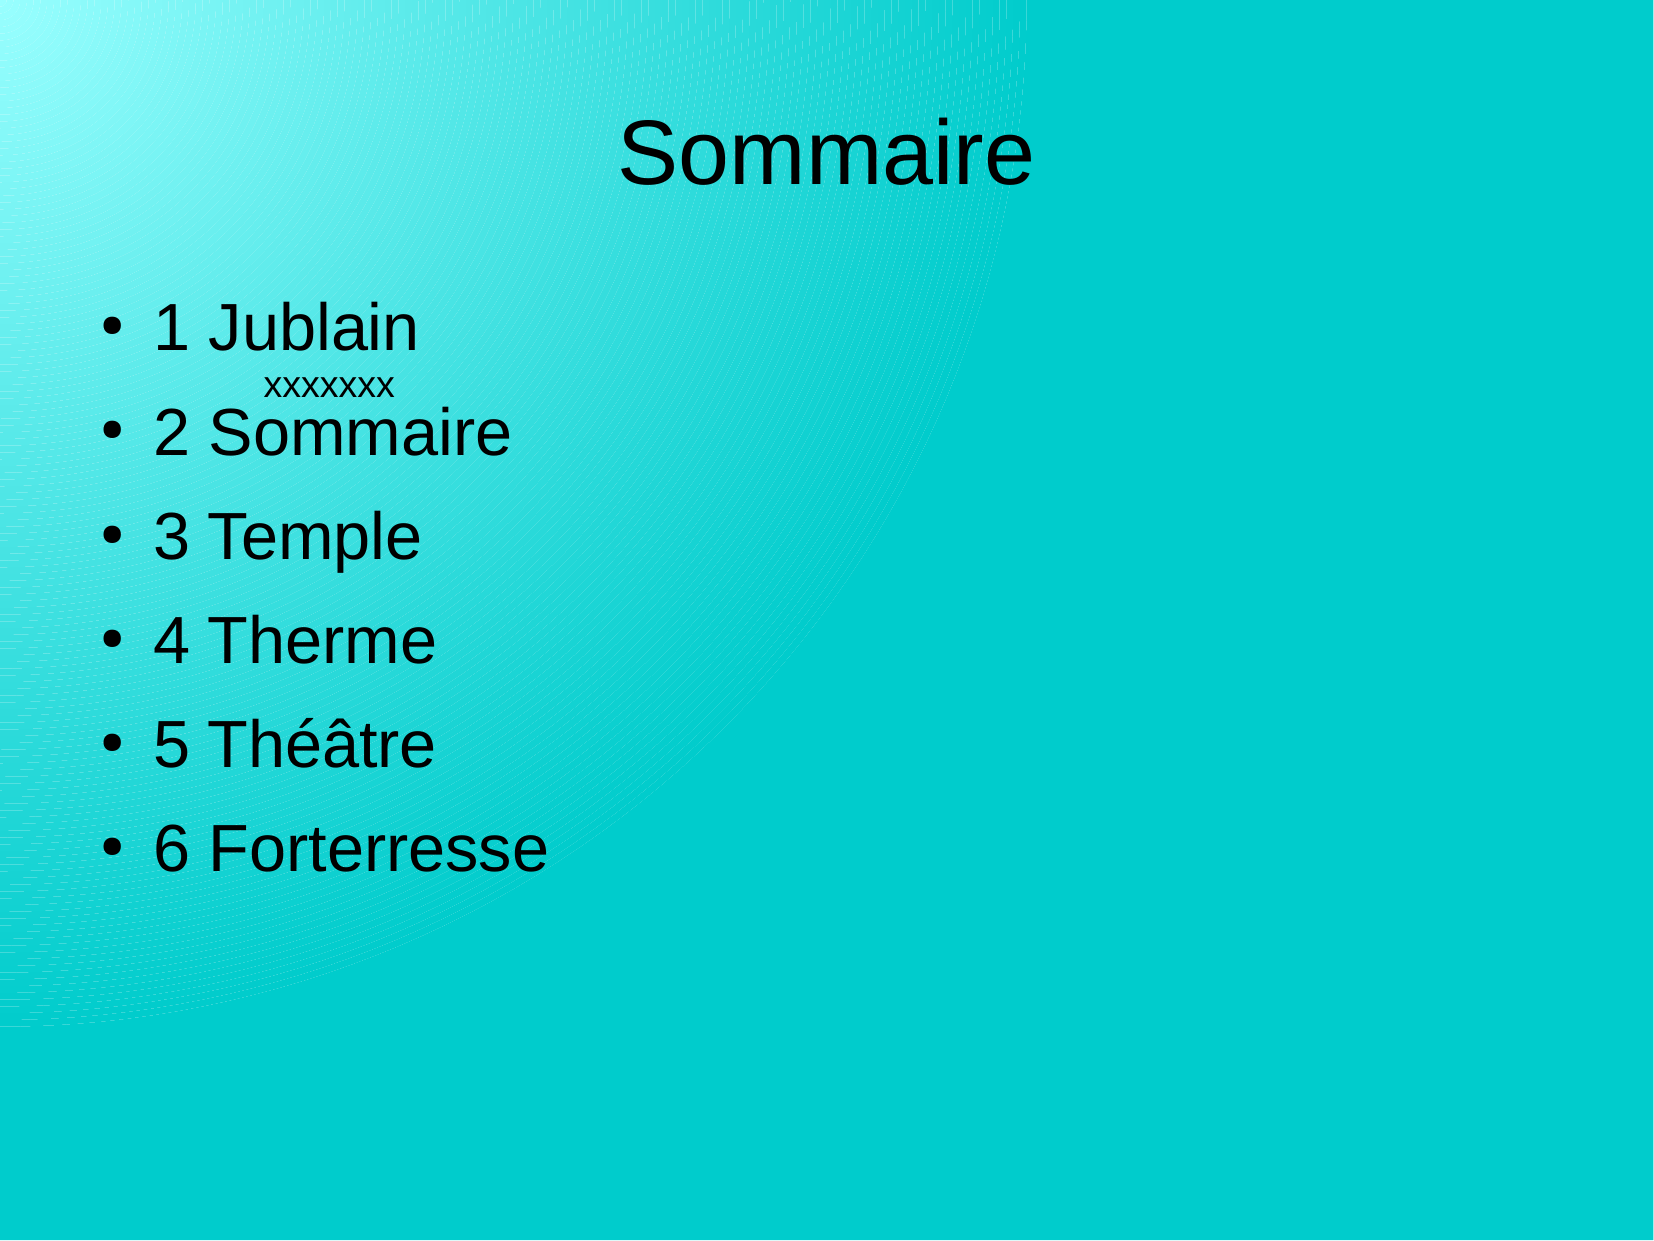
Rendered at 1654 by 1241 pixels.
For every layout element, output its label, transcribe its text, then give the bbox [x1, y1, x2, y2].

title Sommaire [82, 49, 1571, 257]
list 1 Jublain 2 Sommaire 3 Temple 4 Therme 5 Théâtre 6 Forterresse [82, 290, 1571, 1010]
